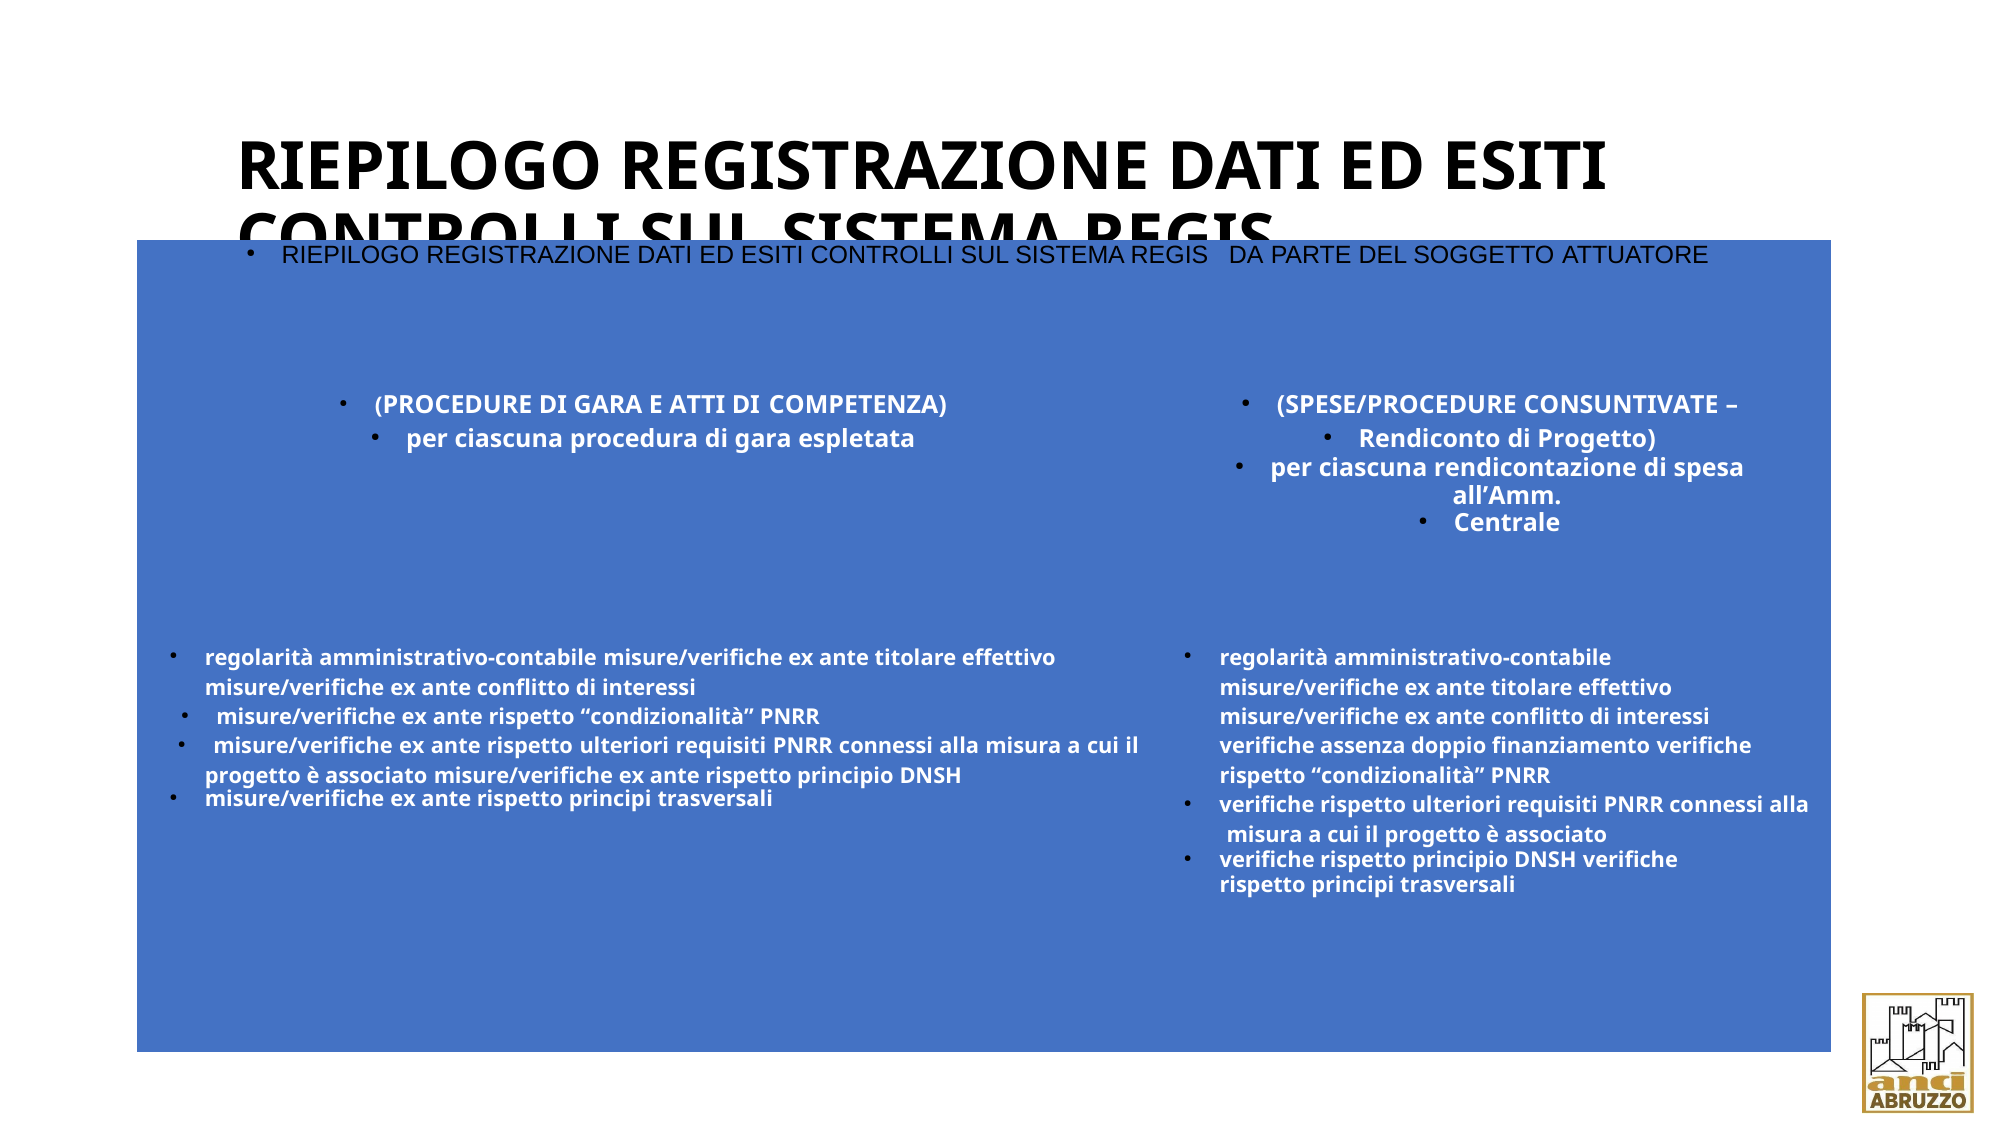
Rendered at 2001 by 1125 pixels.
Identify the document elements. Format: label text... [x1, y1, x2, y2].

title RIEPILOGO REGISTRAZIONE DATI ED ESITI CONTROLLI SUL SISTEMA REGIS [220, 124, 1847, 201]
table_cell regolarità amministrativo-contabile misure/verifiche ex ante titolare effettivo misure/verifiche ex ante conflitto di interessi misure/verifiche ex ante rispetto “condizionalità” PNRR misure/verifiche ex ante rispetto ulteriori requisiti PNRR connessi alla misura a cui il progetto è associato misure/verifiche ex ante rispetto principio DNSH misure/verifiche ex ante rispetto principi trasversali [137, 642, 1149, 1052]
table_cell (SPESE/PROCEDURE CONSUNTIVATE – Rendiconto di Progetto) per ciascuna rendicontazione di spesa all’Amm. Centrale [1149, 387, 1831, 642]
table_cell (PROCEDURE DI GARA E ATTI DI COMPETENZA) per ciascuna procedura di gara espletata [137, 387, 1149, 642]
table_header RIEPILOGO REGISTRAZIONE DATI ED ESITI CONTROLLI SUL SISTEMA REGIS DA PARTE DEL SOGGETTO ATTUATORE [137, 240, 1831, 387]
table_cell regolarità amministrativo-contabile misure/verifiche ex ante titolare effettivo misure/verifiche ex ante conflitto di interessi verifiche assenza doppio finanziamento verifiche rispetto “condizionalità” PNRR verifiche rispetto ulteriori requisiti PNRR connessi alla misura a cui il progetto è associato verifiche rispetto principio DNSH verifiche rispetto principi trasversali [1149, 642, 1831, 1052]
